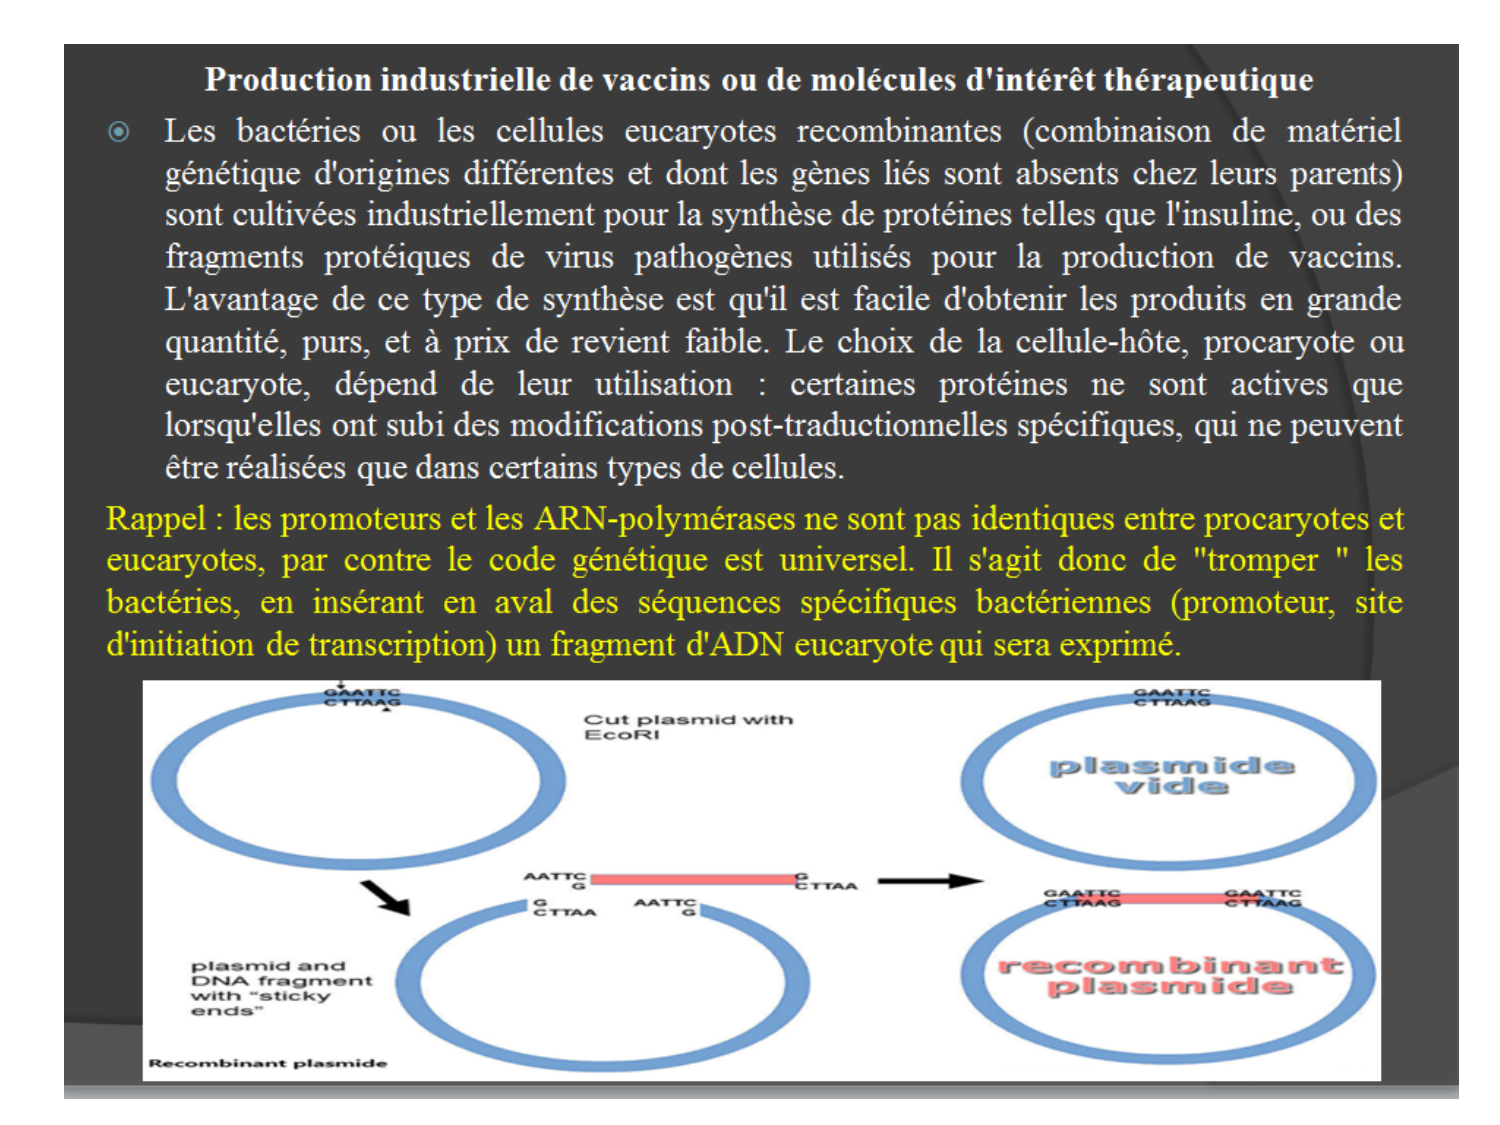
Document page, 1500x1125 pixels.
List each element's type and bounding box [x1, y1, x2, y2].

picture [64, 44, 1459, 1099]
